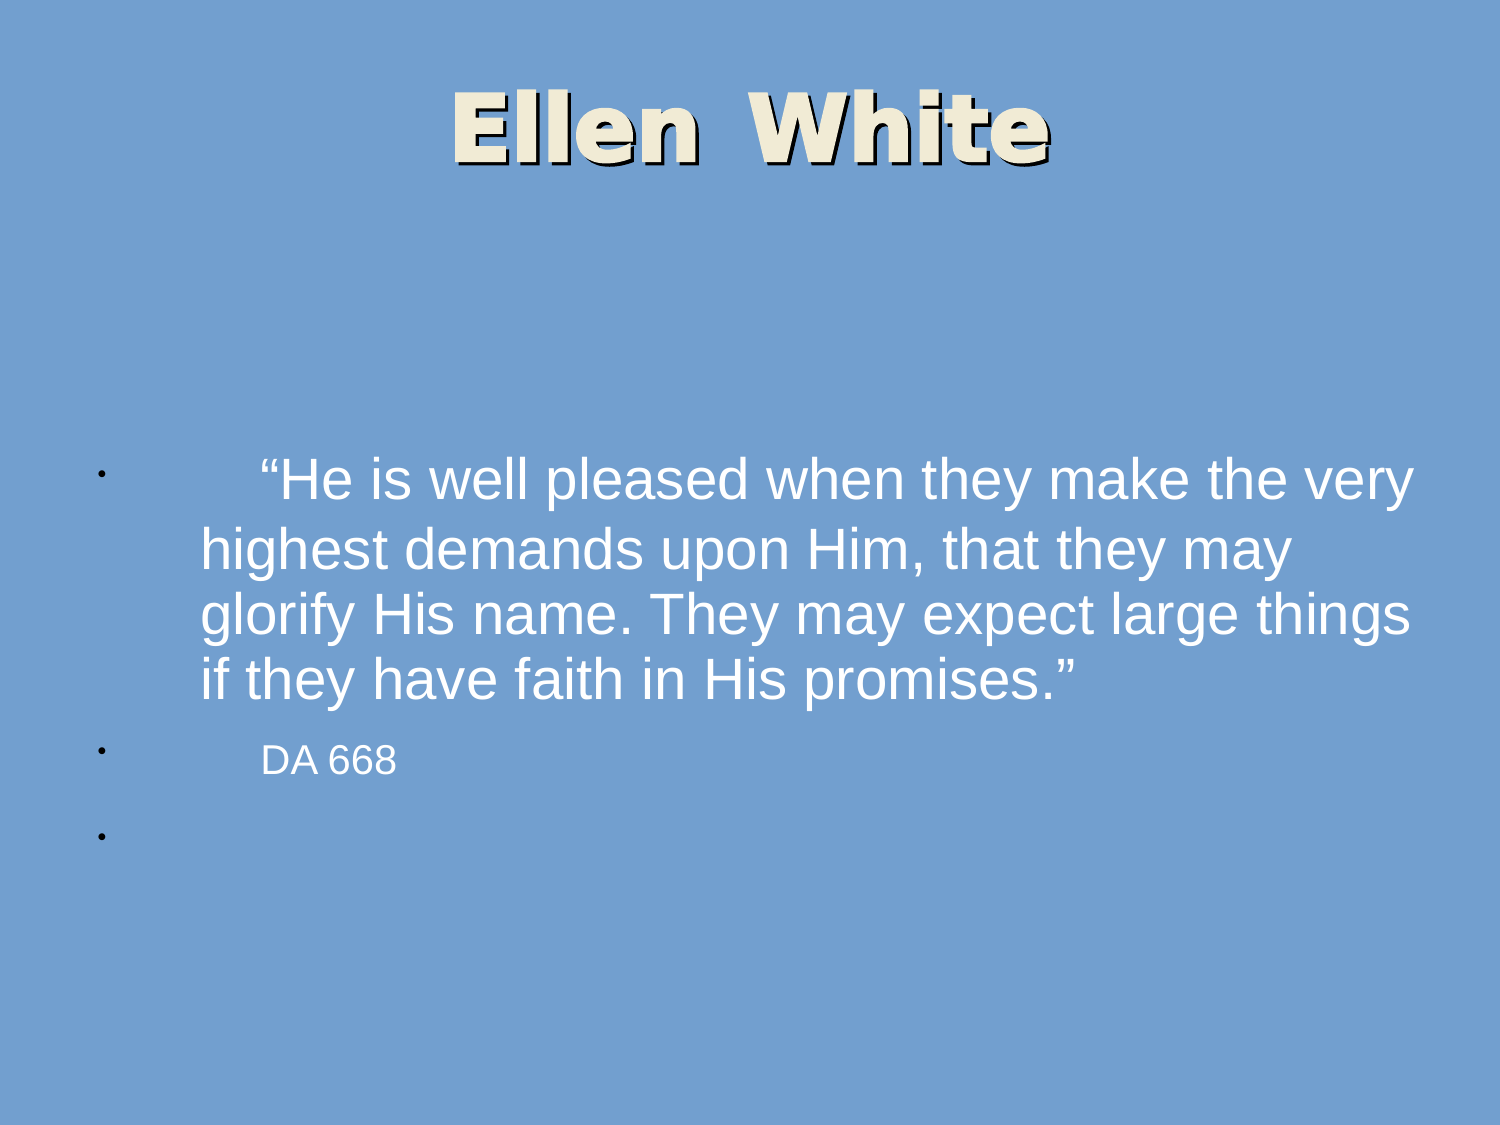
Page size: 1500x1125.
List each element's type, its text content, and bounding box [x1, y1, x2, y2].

title Ellen White [75, 44, 1426, 233]
list “He is well pleased when they make the very highest demands upon Him, that they may glorify His name. They may expect large things if they have faith in His promises.” DA 668 [75, 437, 1426, 1125]
